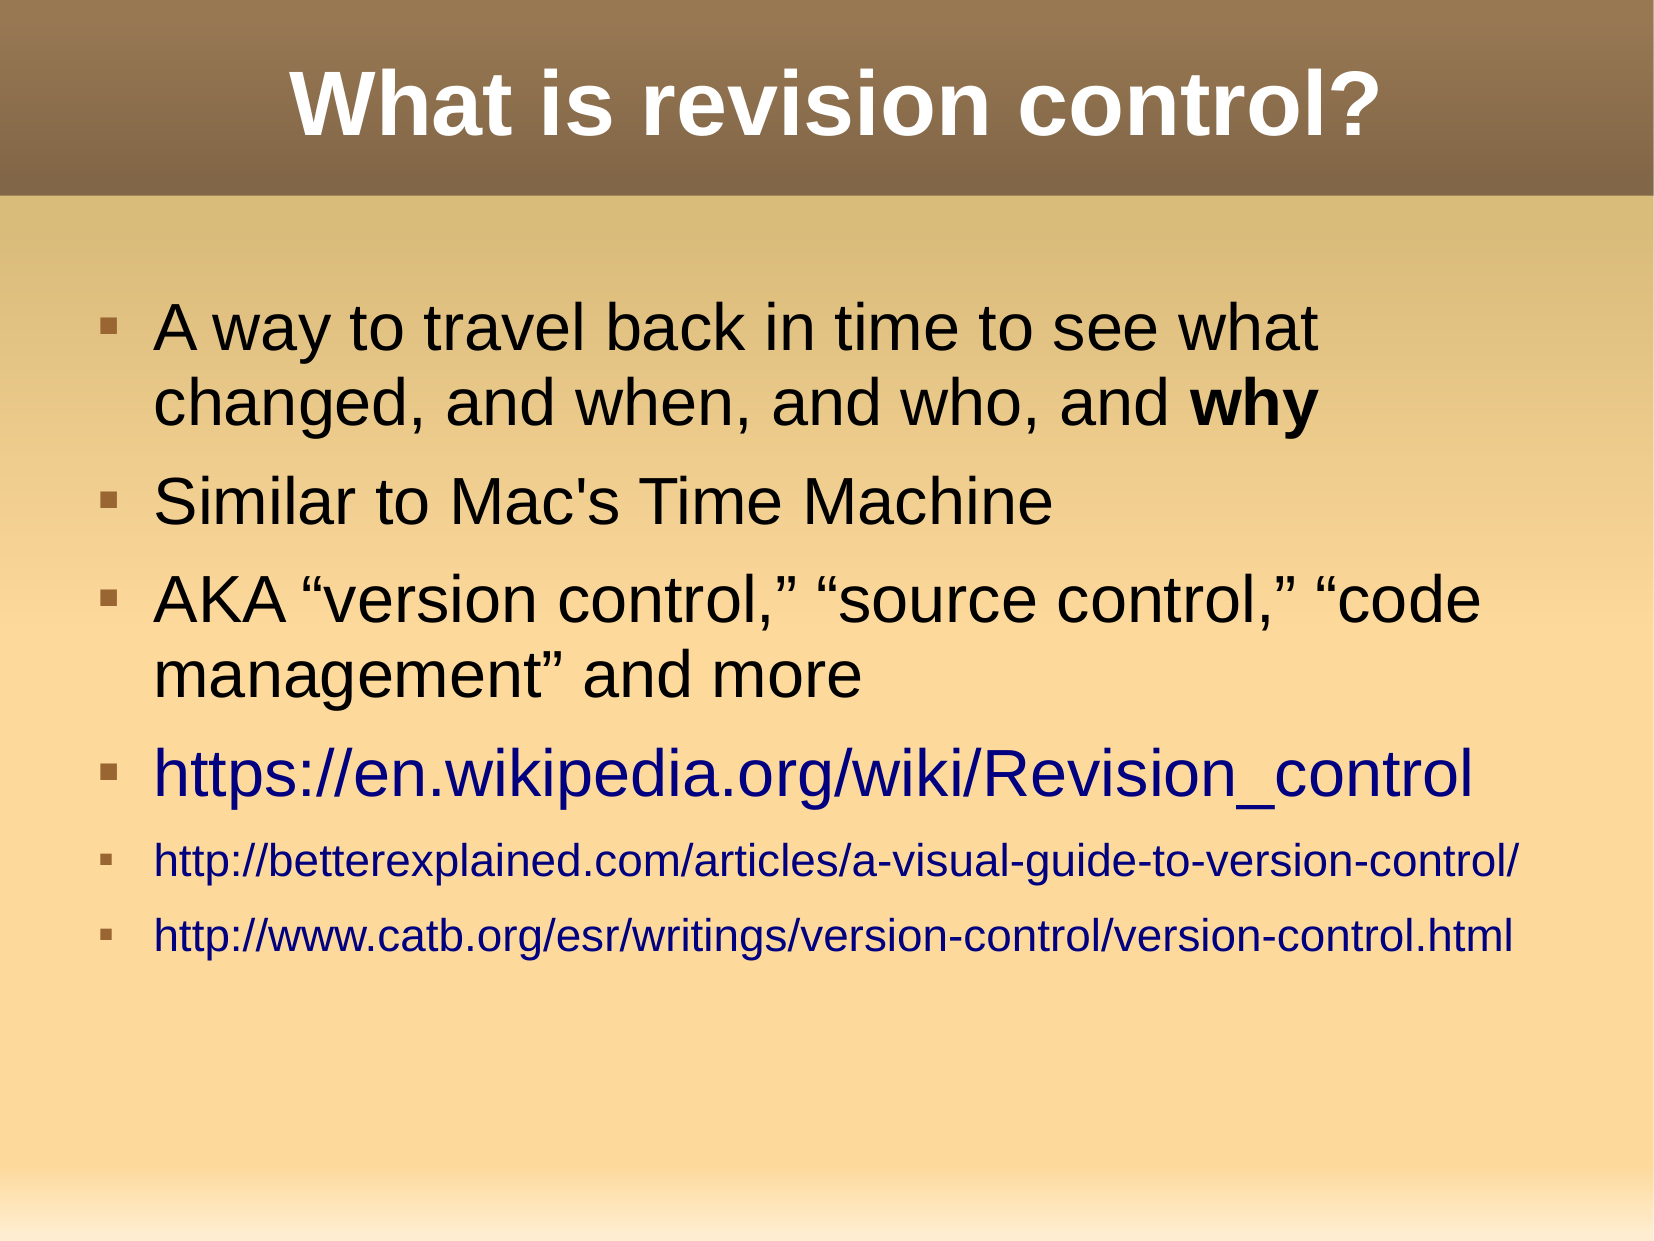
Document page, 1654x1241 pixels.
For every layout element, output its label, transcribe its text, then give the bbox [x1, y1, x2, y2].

list A way to travel back in time to see what changed, and when, and who, and why Similar to Mac's Time Machine AKA “version control,” “source control,” “code management” and more https://en.wikipedia.org/wiki/Revision_control http://betterexplained.com/articles/a-visual-guide-to-version-control/ http://www.catb.org/esr/writings/version-control/version-control.html [82, 290, 1571, 1109]
title What is revision control? [76, 0, 1565, 208]
picture [0, 0, 1654, 1241]
